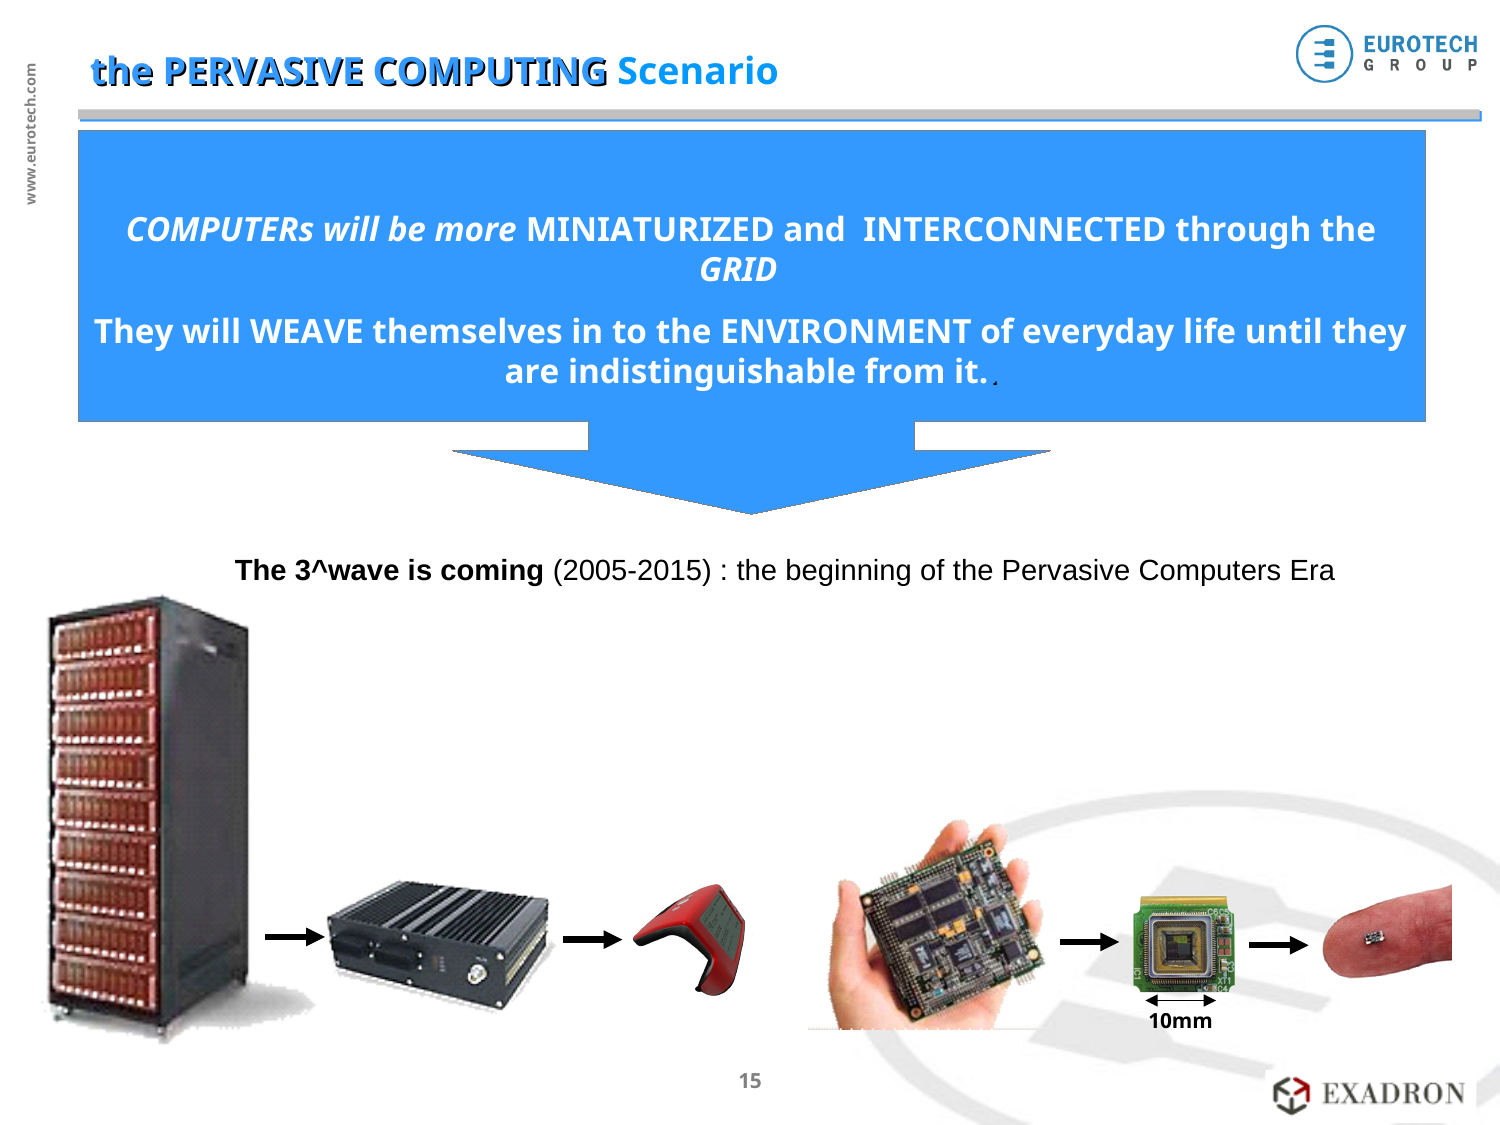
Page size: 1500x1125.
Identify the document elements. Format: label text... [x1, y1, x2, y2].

text_box [808, 819, 1049, 1030]
picture [839, 774, 1500, 1125]
text_box [0, 571, 598, 1069]
text_box [622, 863, 783, 1024]
text_box COMPUTERs will be more MINIATURIZED and INTERCONNECTED through the GRID They will WEAVE themselves in to the ENVIRONMENT of everyday life until they are indistinguishable from it.. [78, 135, 1426, 383]
title the PERVASIVE COMPUTING Scenario [75, 39, 1273, 101]
text_box The 3^wave is coming (2005-2015) : the beginning of the Pervasive Computers Era [220, 546, 1352, 595]
chart [1314, 877, 1452, 980]
picture [1295, 24, 1477, 83]
text_box [78, 130, 1426, 135]
chart [1110, 875, 1258, 1014]
text_box 10mm [1133, 1014, 1228, 1043]
text_box [78, 383, 1426, 515]
